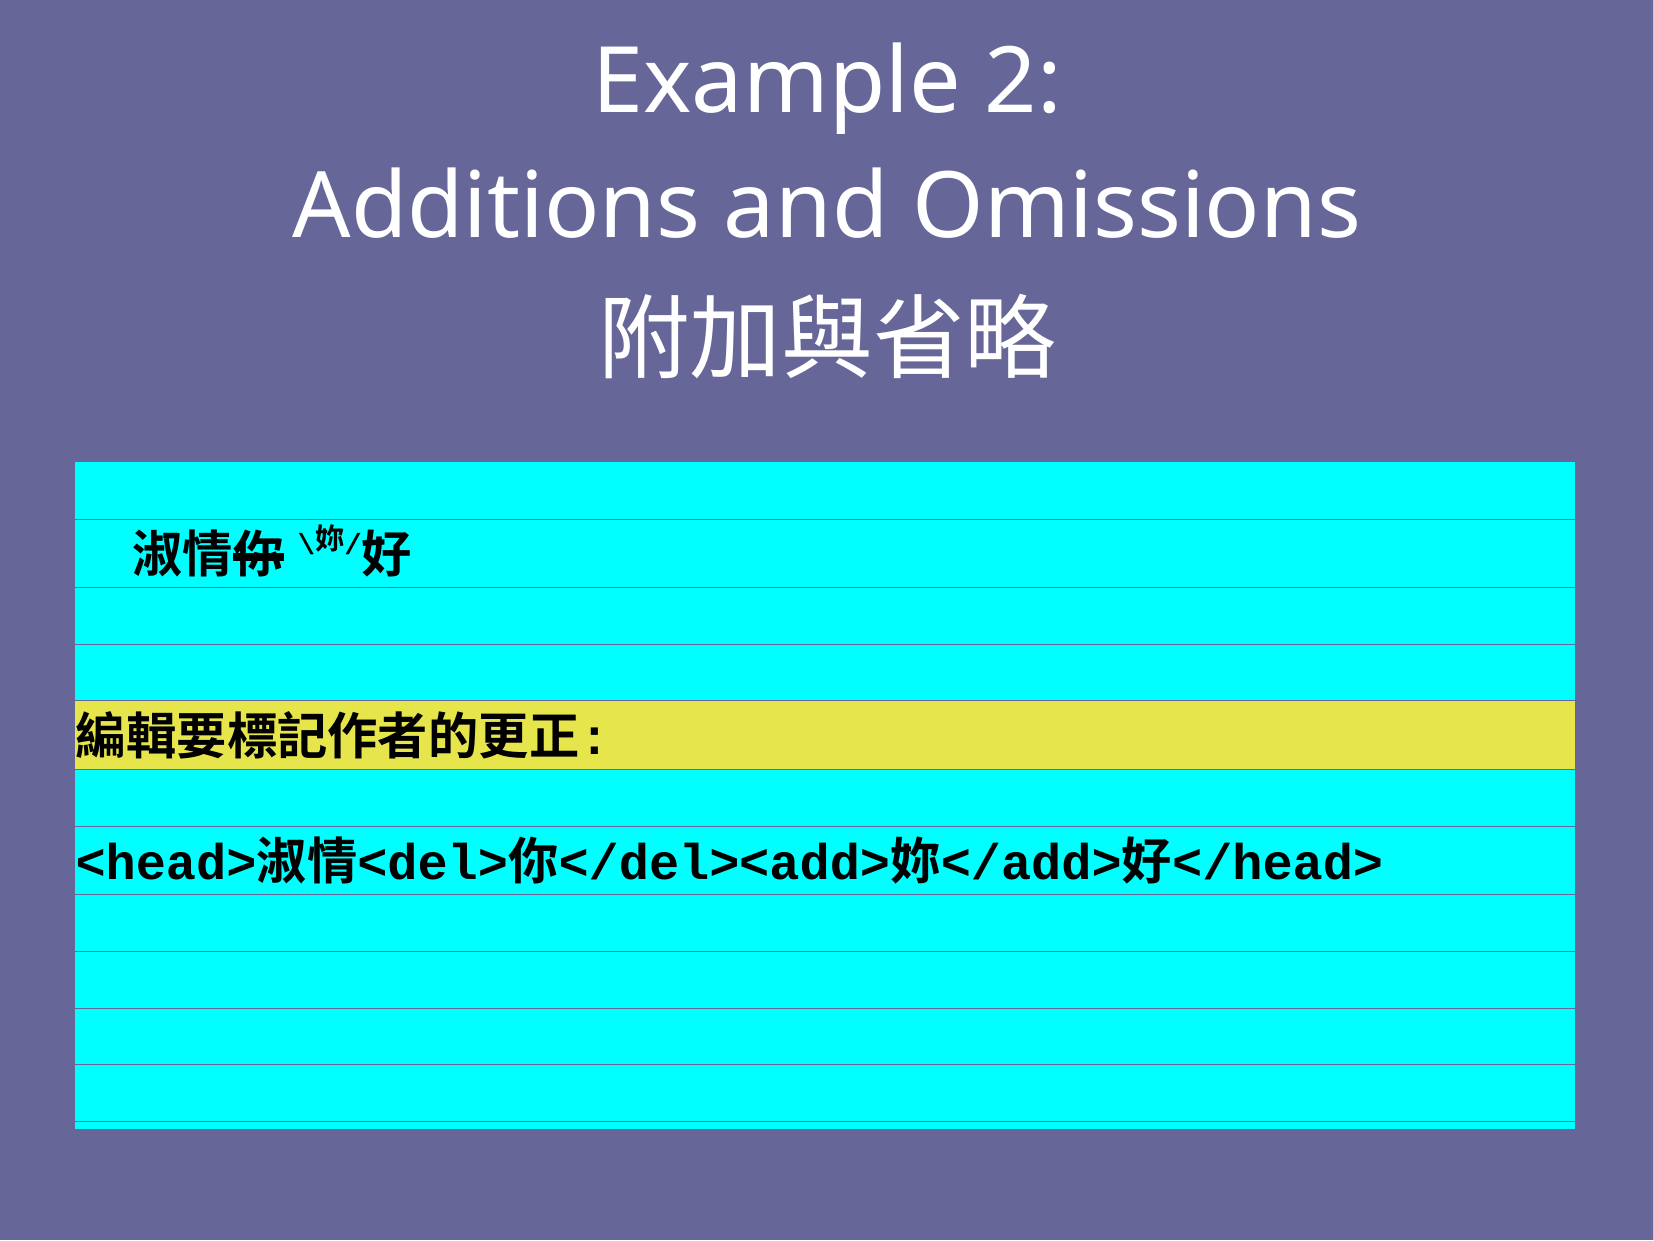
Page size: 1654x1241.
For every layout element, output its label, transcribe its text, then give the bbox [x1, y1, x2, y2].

title Example 2: Additions and Omissions 附加與省略 [121, 22, 1534, 391]
chart [74, 462, 1576, 1129]
